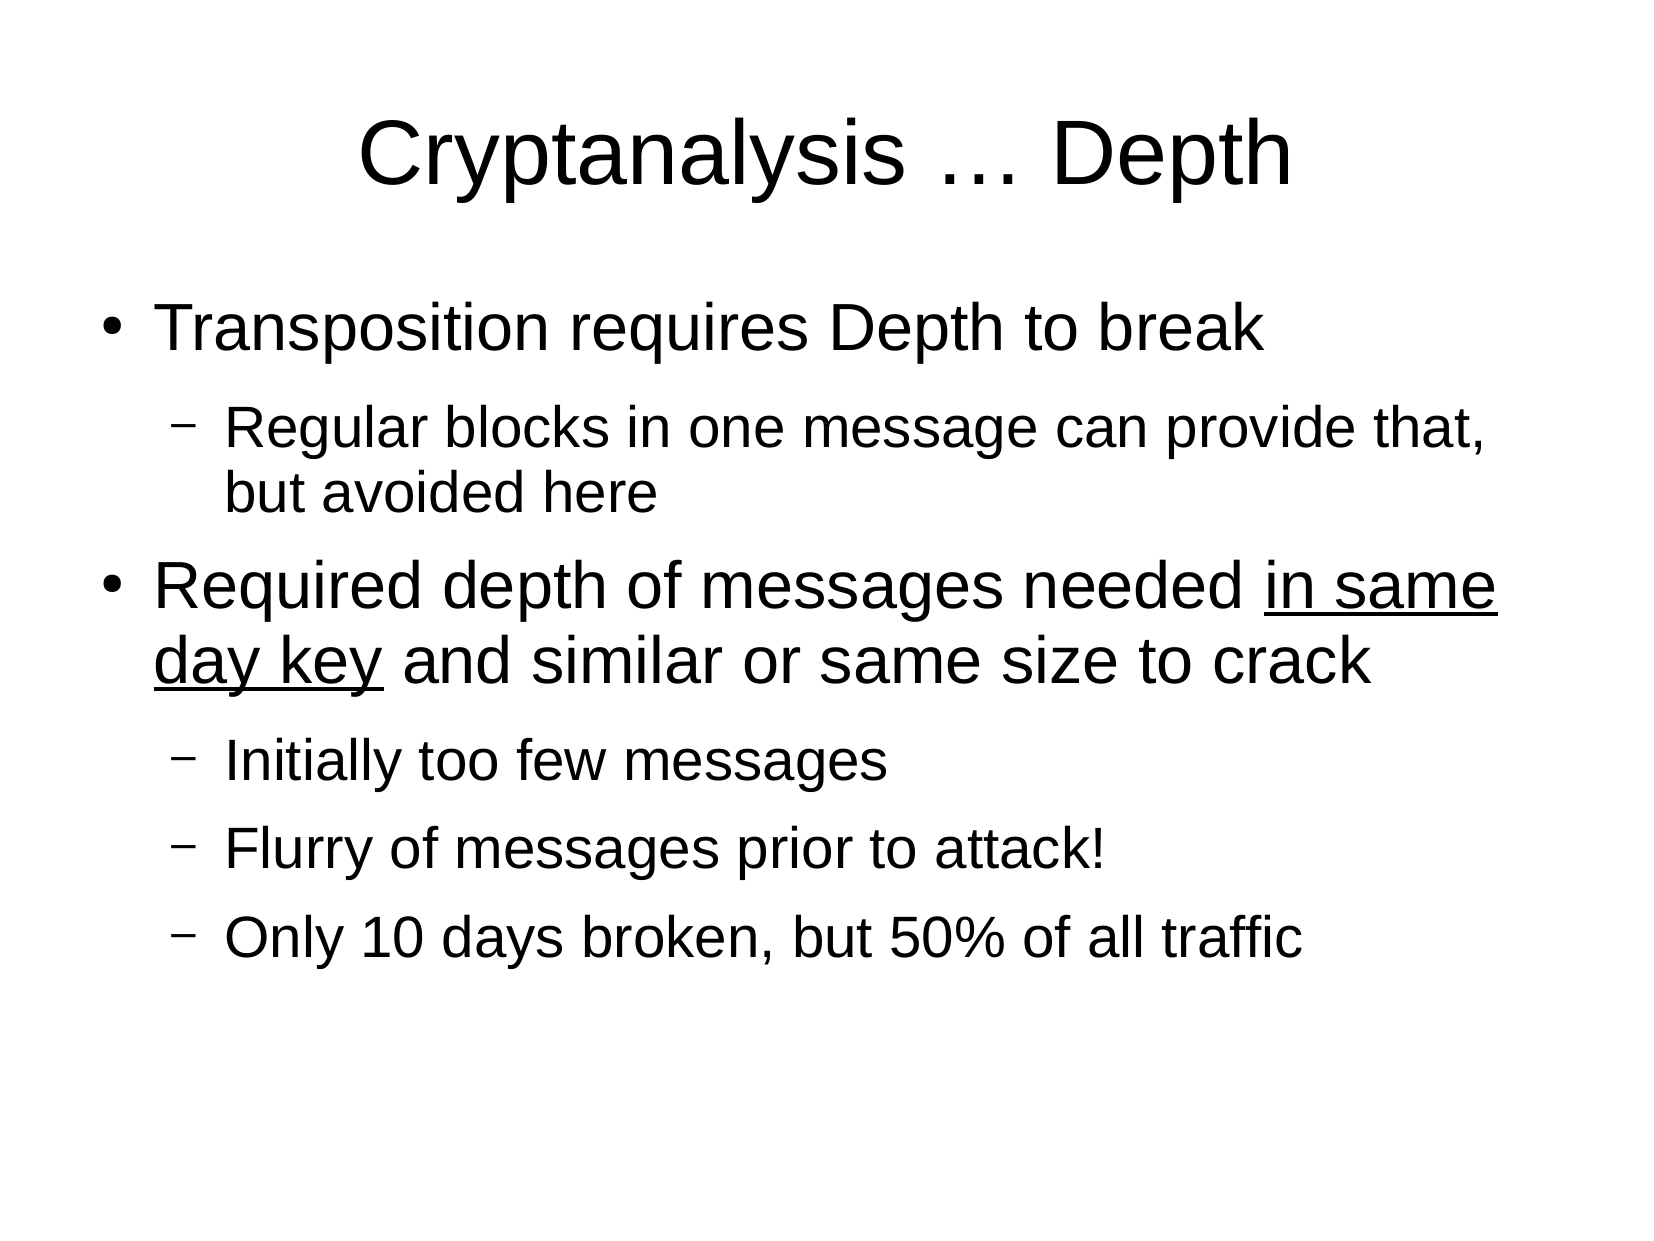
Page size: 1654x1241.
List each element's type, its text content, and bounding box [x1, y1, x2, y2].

title Cryptanalysis … Depth [82, 49, 1571, 257]
list Transposition requires Depth to break Regular blocks in one message can provide that, but avoided here Required depth of messages needed in same day key and similar or same size to crack Initially too few messages Flurry of messages prior to attack! Only 10 days broken, but 50% of all traffic [82, 290, 1571, 1010]
